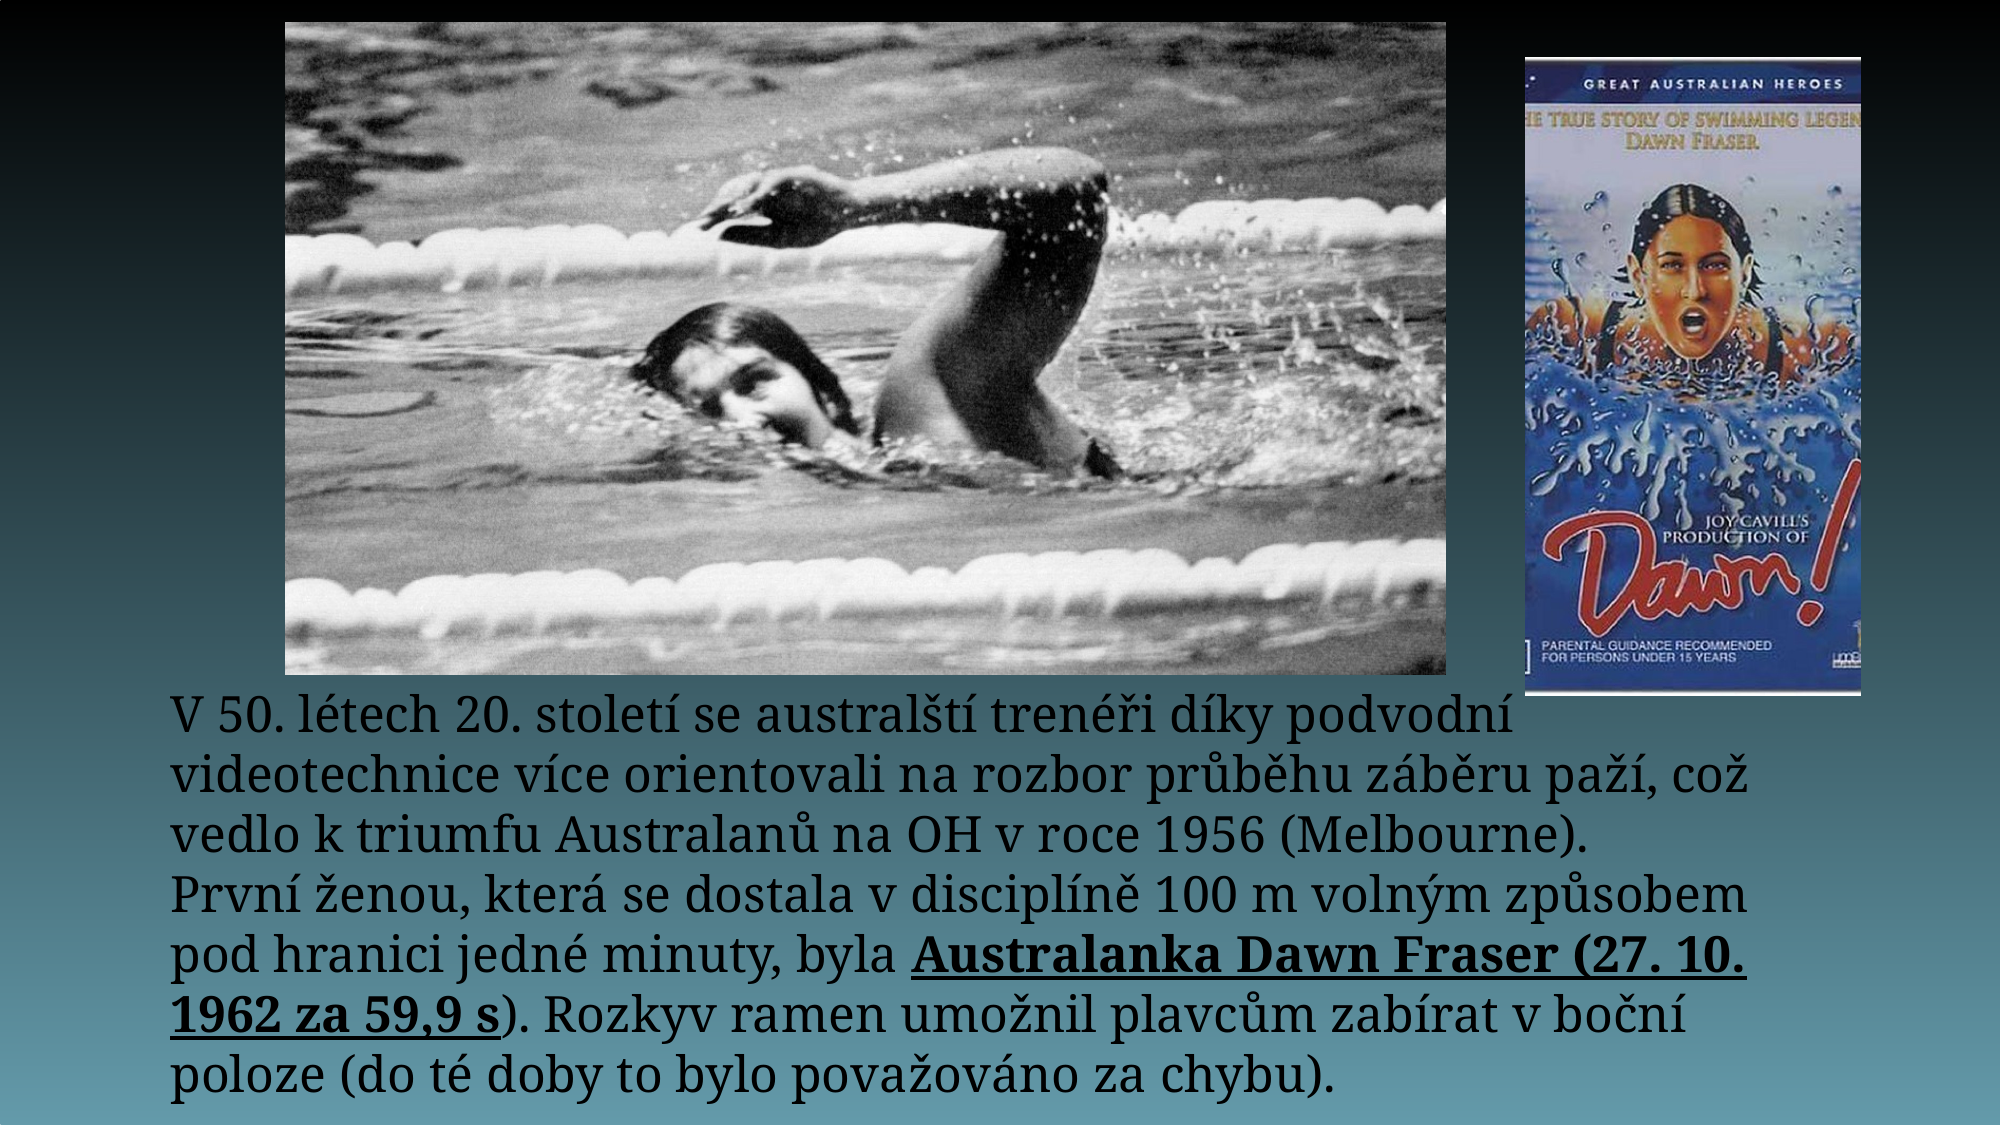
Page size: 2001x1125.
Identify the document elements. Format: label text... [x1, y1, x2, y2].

picture [285, 22, 1446, 675]
text_box V 50. létech 20. století se australští trenéři díky podvodní videotechnice více orientovali na rozbor průběhu záběru paží, což vedlo k triumfu Australanů na OH v roce 1956 (Melbourne). První ženou, která se dostala v disciplíně 100 m volným způsobem pod hranici jedné minuty, byla Australanka Dawn Fraser (27. 10. 1962 za 59,9 s). Rozkyv ramen umožnil plavcům zabírat v boční poloze (do té doby to bylo považováno za chybu). [155, 675, 1860, 1110]
picture [1525, 57, 1861, 696]
